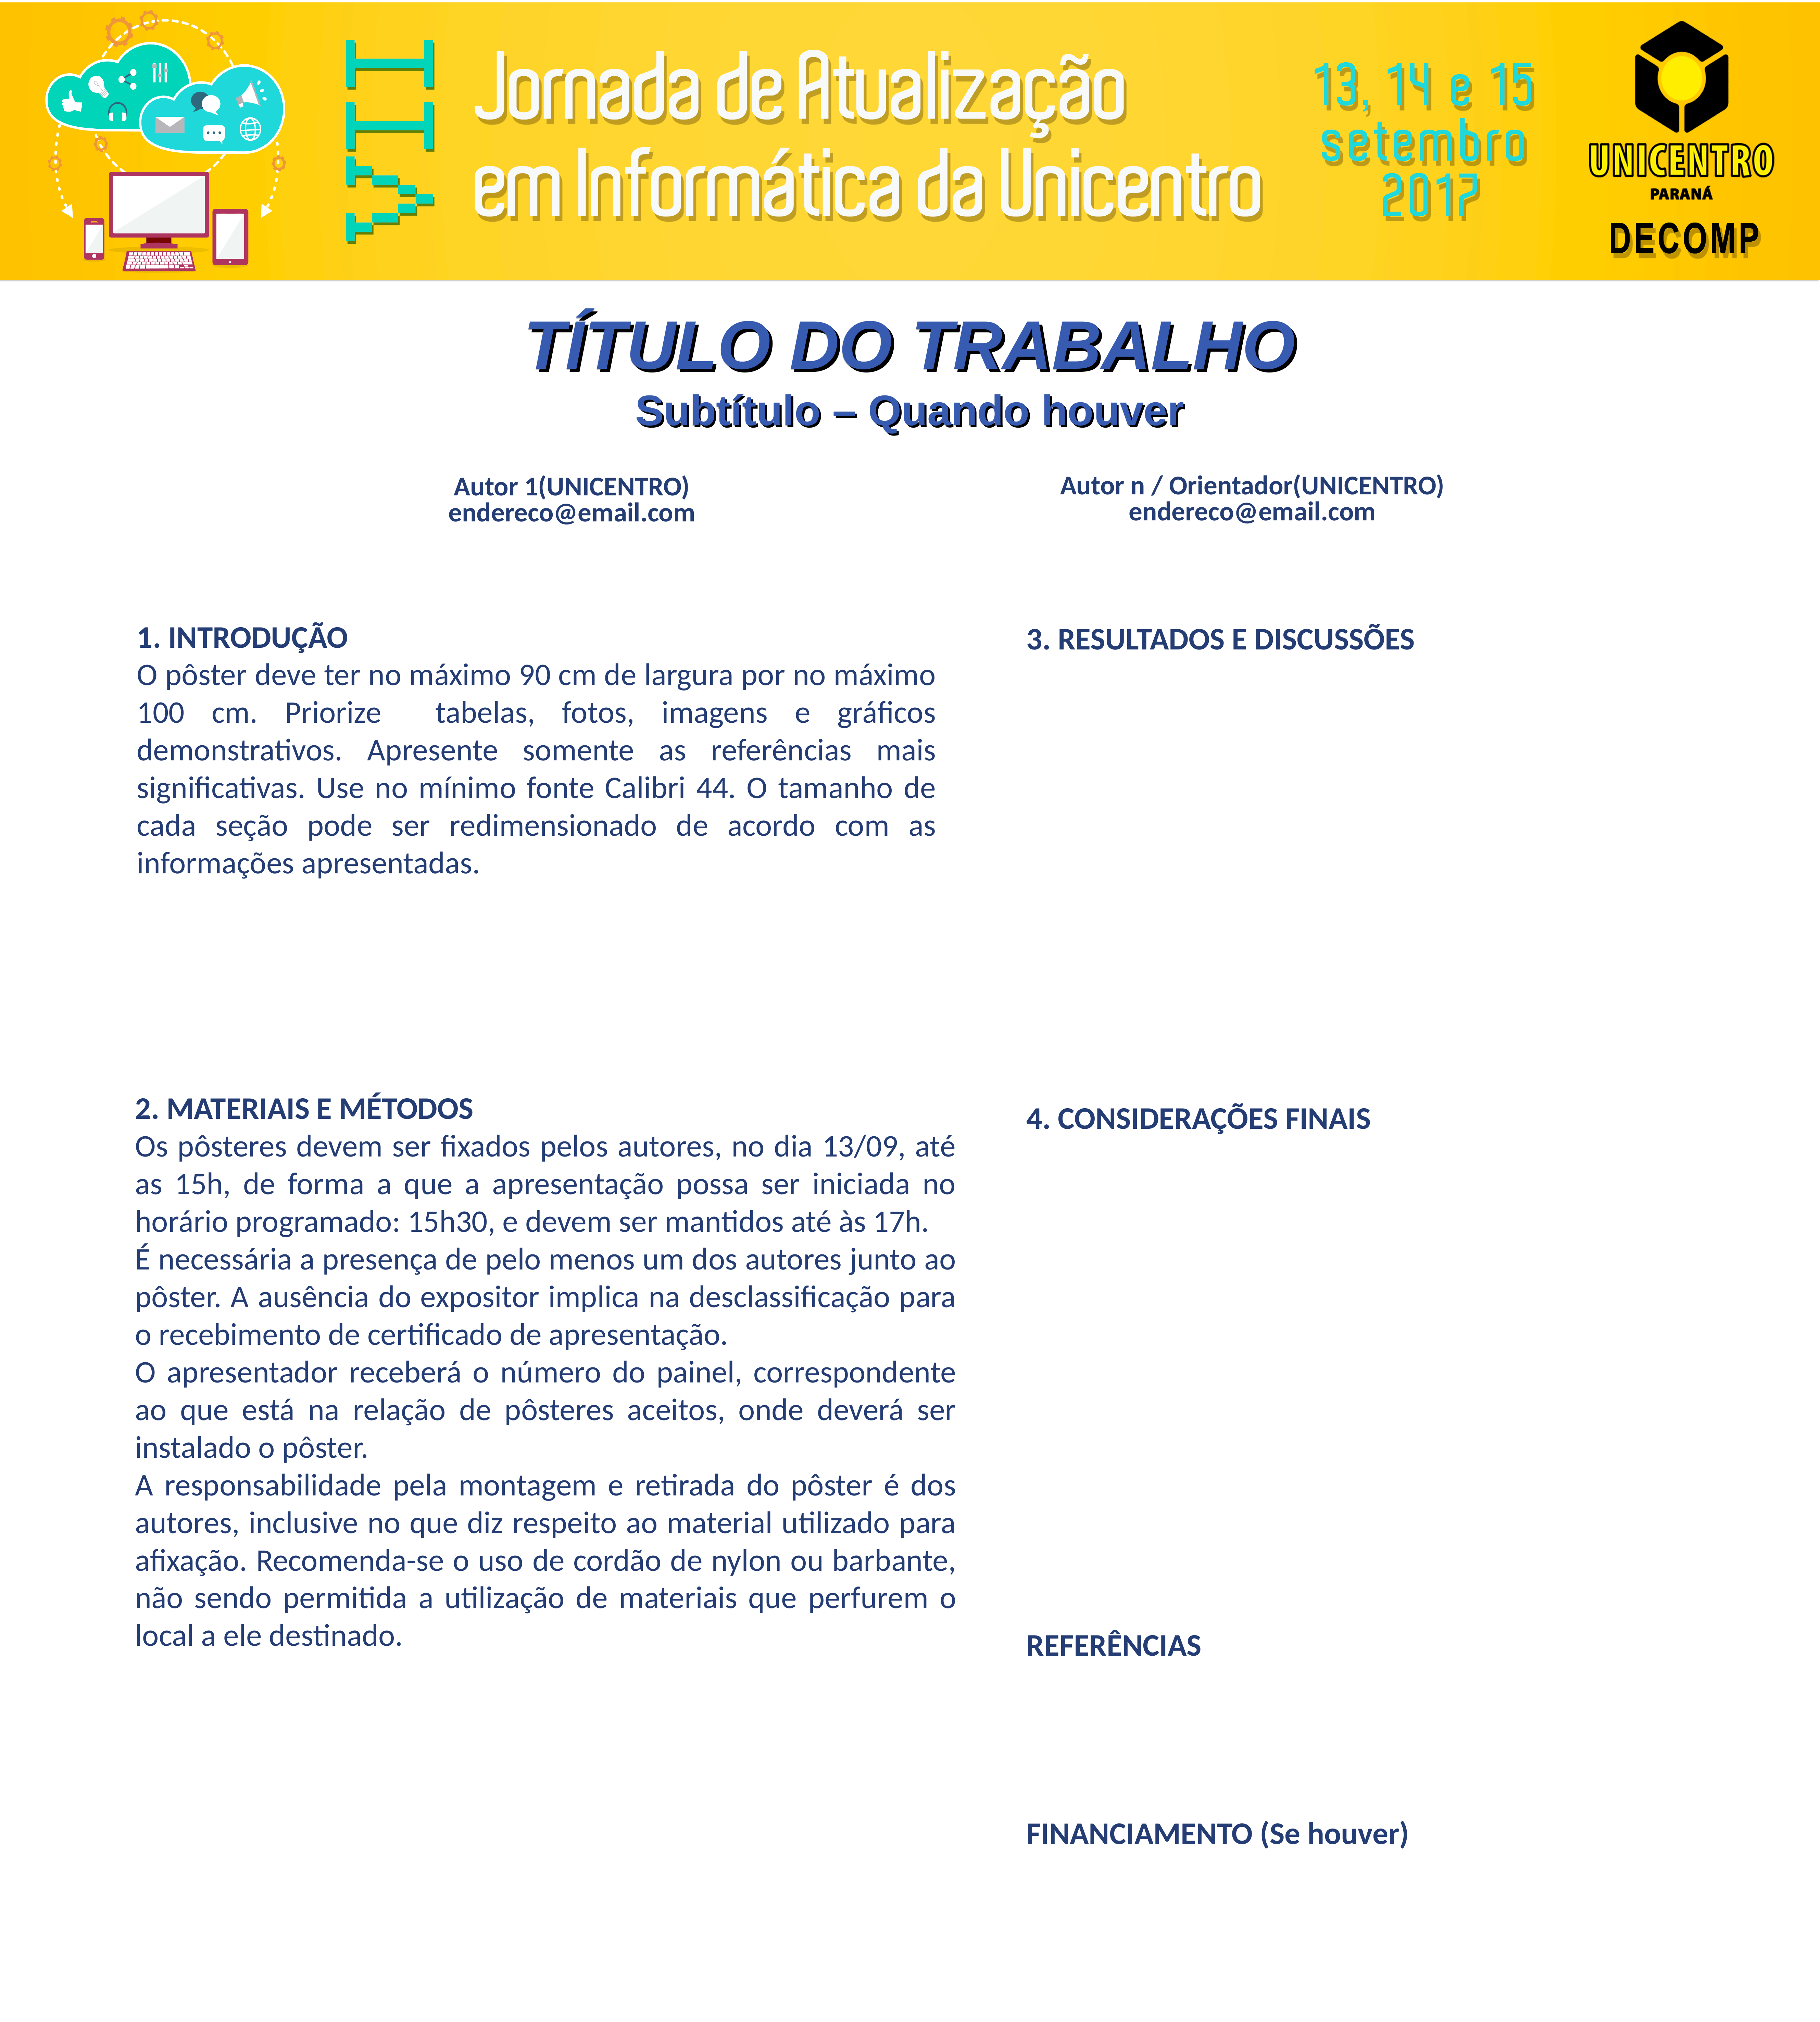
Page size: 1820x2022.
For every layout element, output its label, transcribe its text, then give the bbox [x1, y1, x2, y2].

text_box 1. INTRODUÇÃO O pôster deve ter no máximo 90 cm de largura por no máximo 100 cm. Priorize tabelas, fotos, imagens e gráficos demonstrativos. Apresente somente as referências mais significativas. Use no mínimo fonte Calibri 44. O tamanho de cada seção pode ser redimensionado de acordo com as informações apresentadas. [117, 606, 980, 1034]
picture [0, 2, 1820, 280]
text_box 3. RESULTADOS E DISCUSSÕES [1007, 608, 1699, 1088]
text_box 4. CONSIDERAÇÕES FINAIS REFERÊNCIAS FINANCIAMENTO (Se houver) [1007, 1088, 1699, 1785]
text_box 2. MATERIAIS E MÉTODOS Os pôsteres devem ser fixados pelos autores, no dia 13/09, até as 15h, de forma a que a apresentação possa ser iniciada no horário programado: 15h30, e devem ser mantidos até às 17h. É necessária a presença de pelo menos um dos autores junto ao pôster. A ausência do expositor implica na desclassificação para o recebimento de certificado de apresentação. O apresentador receberá o número do painel, correspondente ao que está na relação de pôsteres aceitos, onde deverá ser instalado o pôster. A responsabilidade pela montagem e retirada do pôster é dos autores, inclusive no que diz respeito ao material utilizado para afixação. Recomenda-se o uso de cordão de nylon ou barbante, não sendo permitida a utilização de materiais que perfurem o local a ele destinado. [115, 1078, 978, 1911]
title TÍTULO DO TRABALHO Subtítulo – Quando houver [202, 290, 1618, 439]
text_box Autor n / Orientador(UNICENTRO) endereco@email.com [1040, 464, 1465, 557]
text_box Autor 1(UNICENTRO) endereco@email.com [428, 465, 744, 558]
